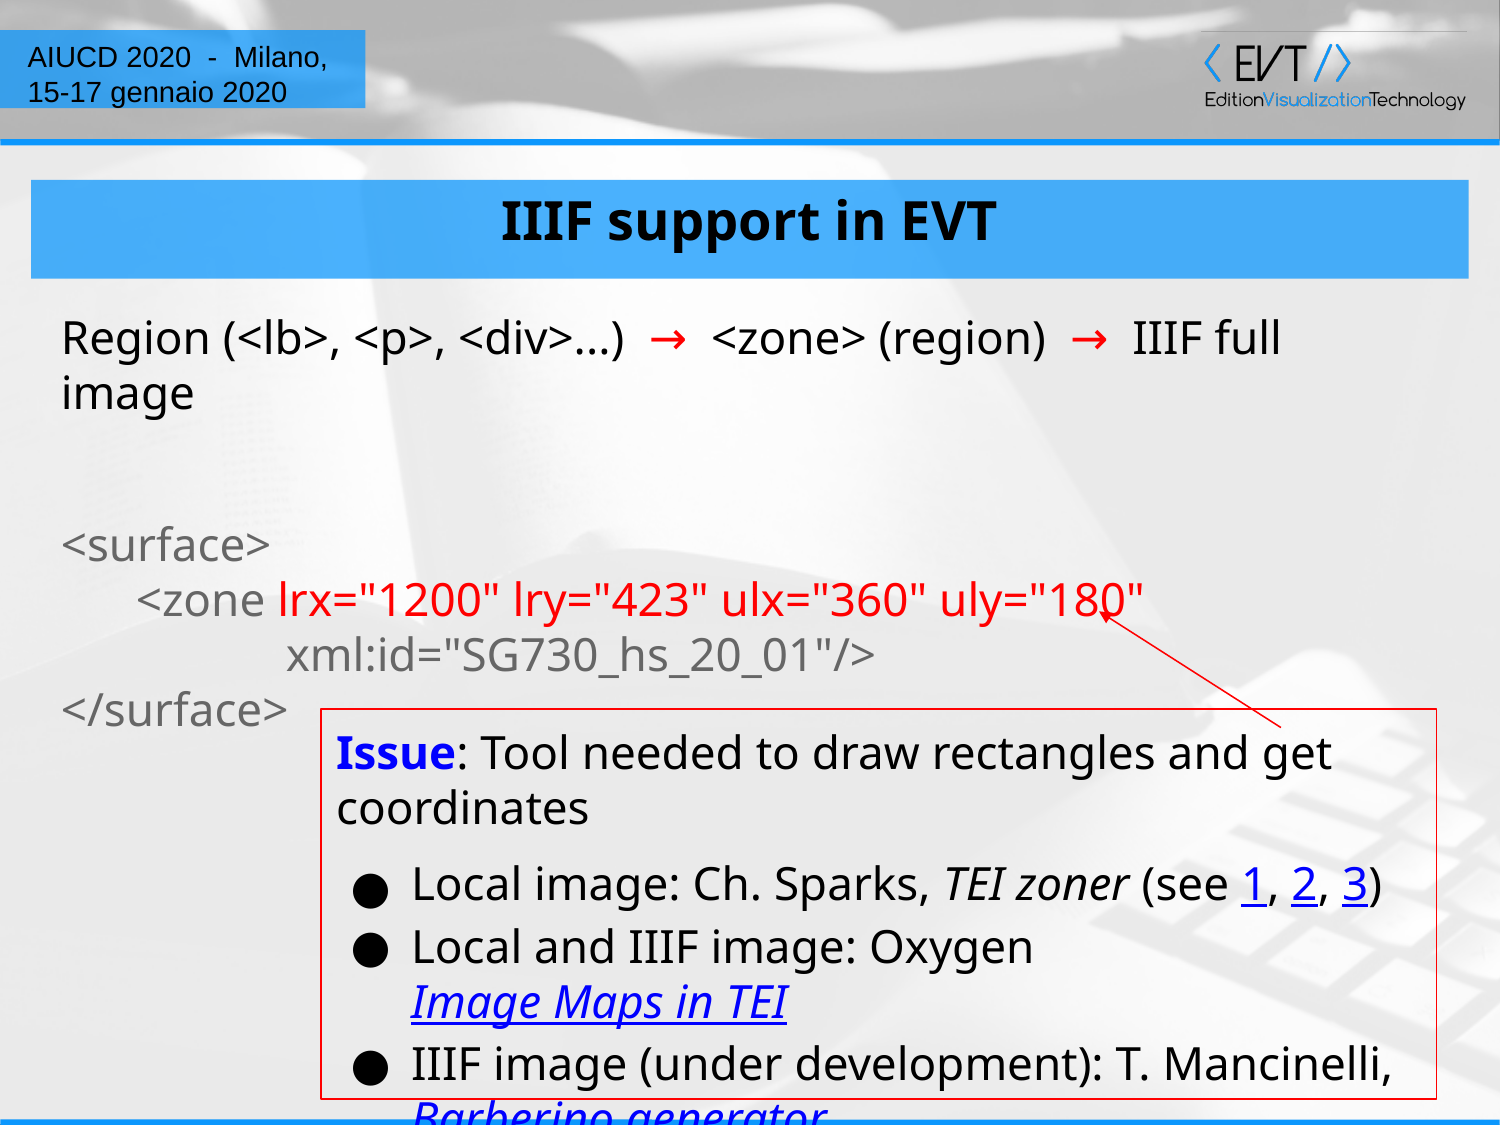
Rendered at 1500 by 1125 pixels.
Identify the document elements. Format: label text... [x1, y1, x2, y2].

title IIIF support in EVT [31, 176, 1469, 276]
picture [1201, 31, 1467, 112]
text_box refers to www.ancientwisdoms.ac.uk/media/ontology/sawsOntology.owl#refersTo [0, 30, 366, 109]
text_box Issue: Tool needed to draw rectangles and get coordinates Local image: Ch. Sparks, TEI zoner (see 1, 2, 3) Local and IIIF image: Oxygen Image Maps in TEI IIIF image (under development): T. Mancinelli, Barberino generator [320, 708, 1437, 1099]
list Region (<lb>, <p>, <div>...) → <zone> (region) → IIIF full image <surface> <zone lrx="1200" lry="423" ulx="360" uly="180" xml:id="SG730_hs_20_01"/> </surface> [51, 299, 1436, 1083]
